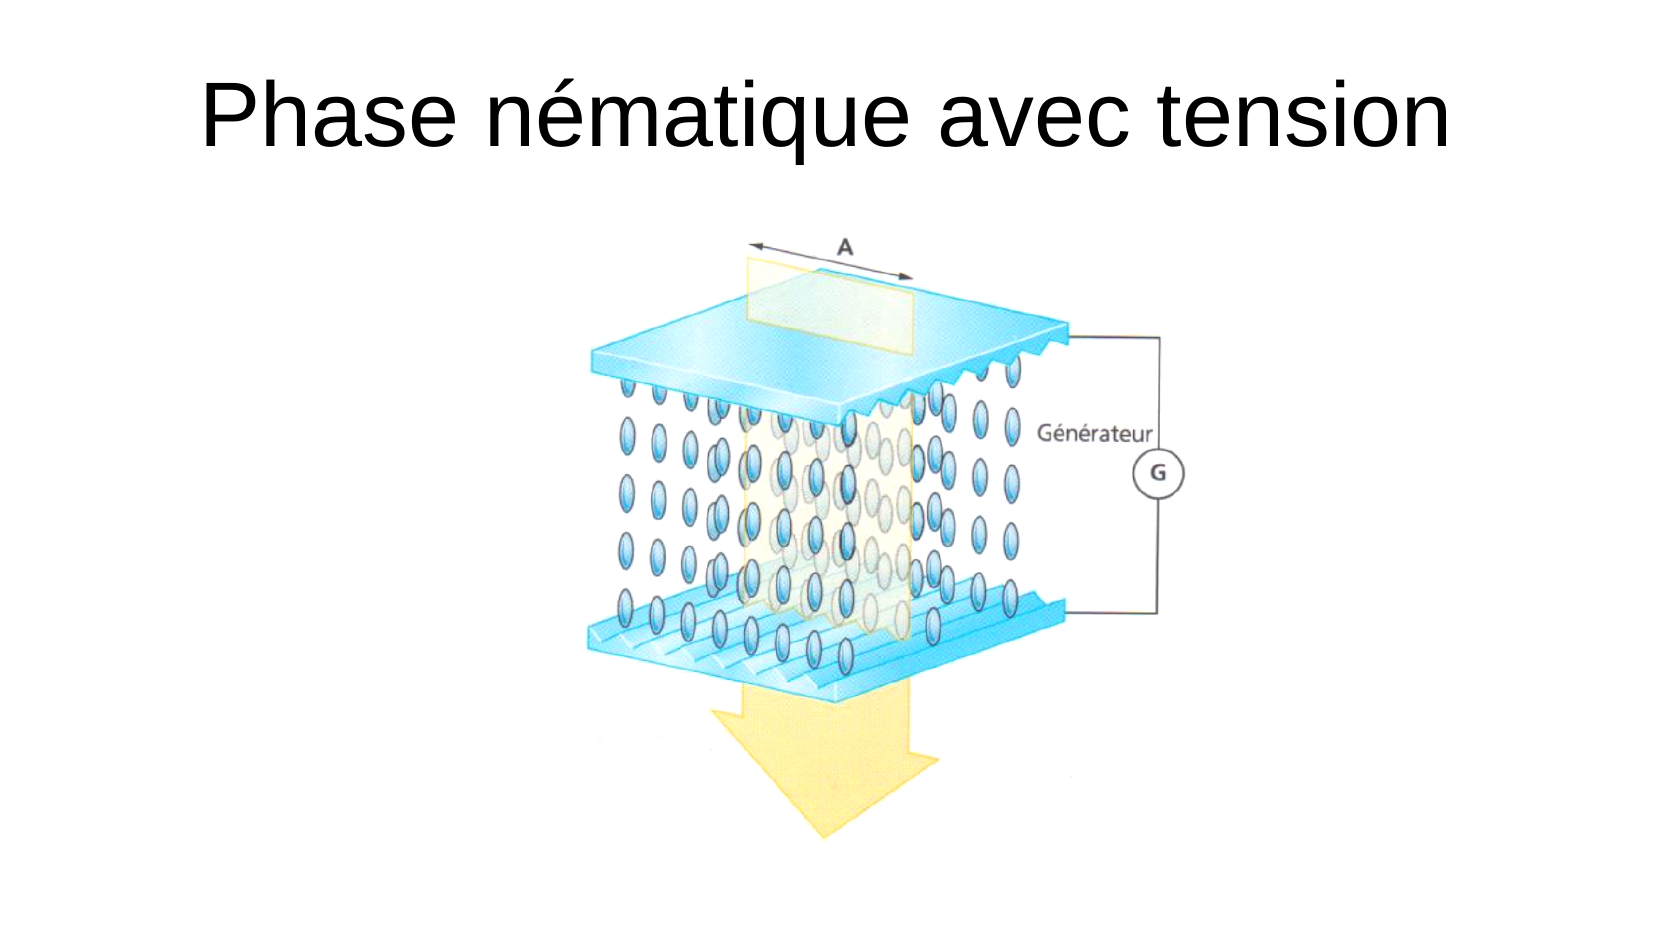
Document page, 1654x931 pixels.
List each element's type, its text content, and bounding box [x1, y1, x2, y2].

title Phase nématique avec tension [82, 37, 1571, 193]
picture [543, 205, 1201, 875]
